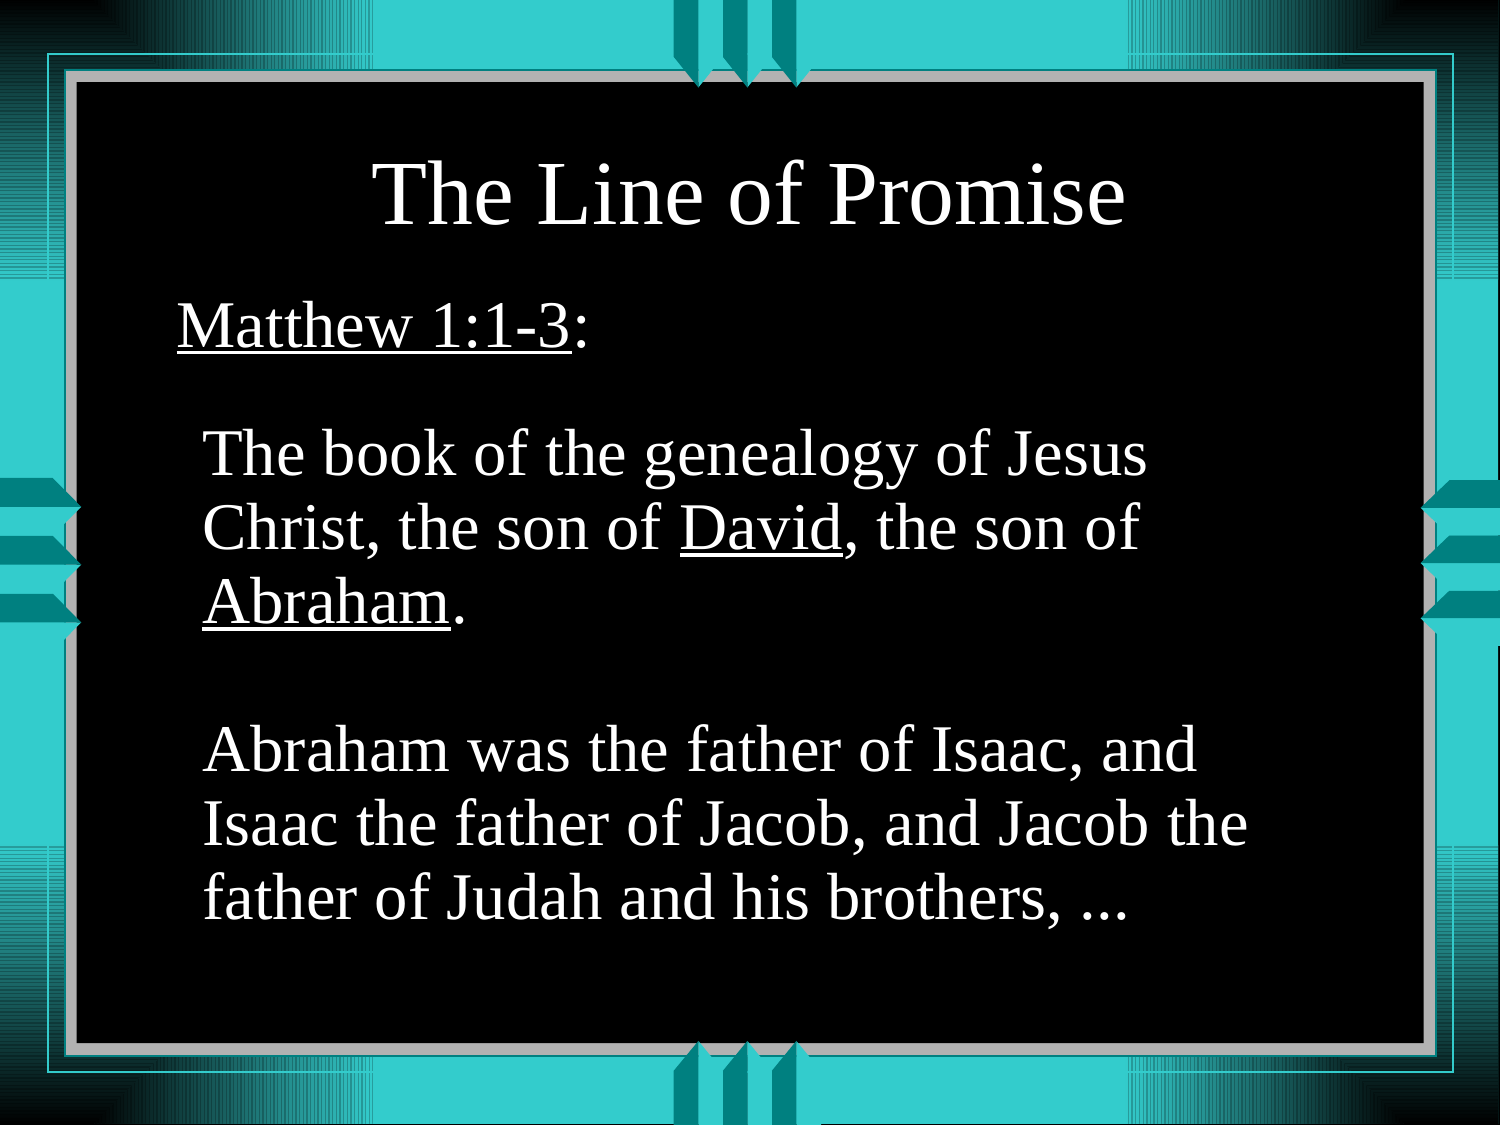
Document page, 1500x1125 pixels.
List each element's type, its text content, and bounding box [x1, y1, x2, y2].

text_box Matthew 1:1-3: [161, 280, 725, 370]
text_box The book of the genealogy of Jesus Christ, the son of David, the son of Abraham. Abraham was the father of Isaac, and Isaac the father of Jacob, and Jacob the father of Judah and his brothers, ... [187, 408, 1313, 942]
title The Line of Promise [112, 99, 1388, 288]
